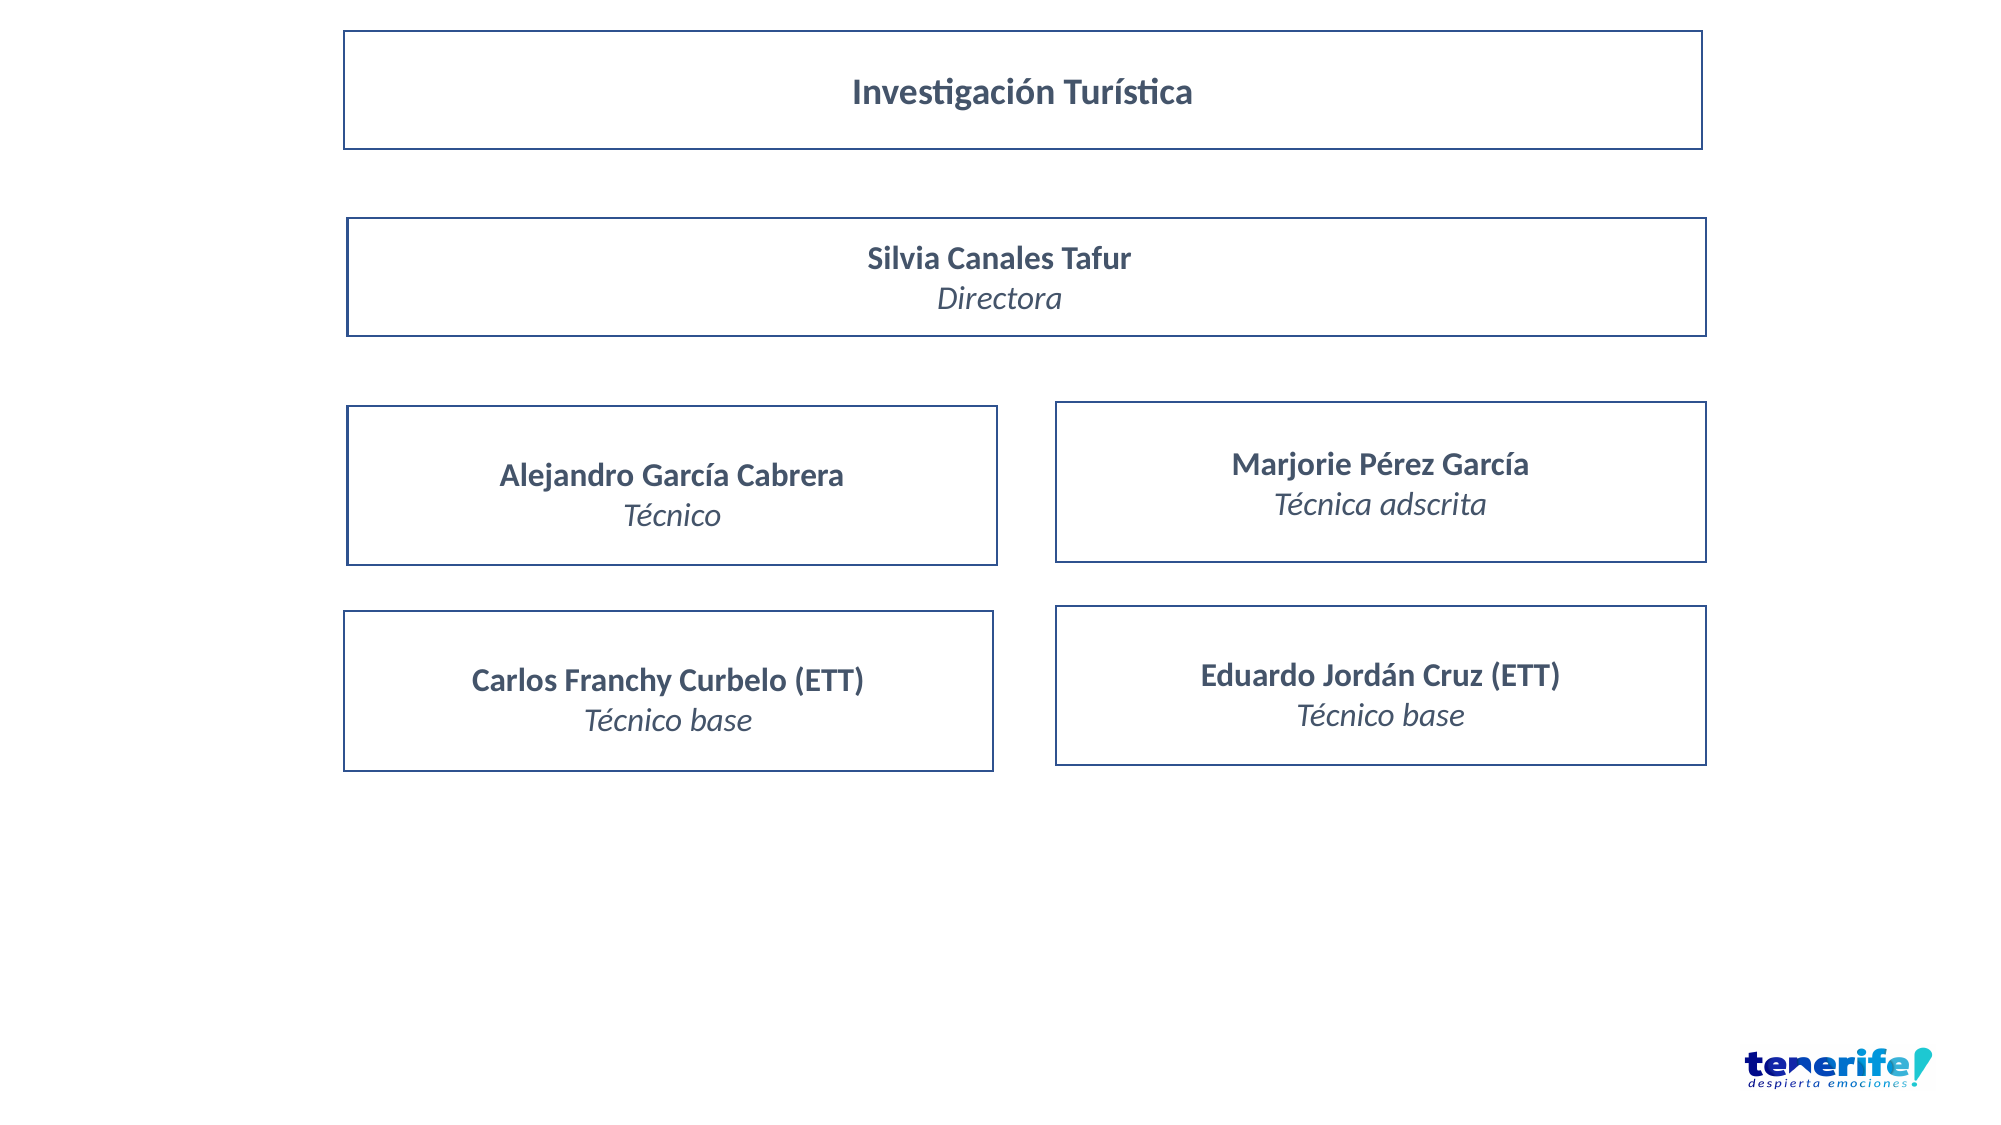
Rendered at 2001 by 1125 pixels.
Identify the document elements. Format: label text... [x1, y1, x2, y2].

text_box Silvia Canales Tafur Directora [663, 229, 1337, 324]
text_box Investigación Turística [344, 31, 1702, 149]
text_box Alejandro García Cabrera Técnico [347, 406, 997, 565]
picture [1740, 1044, 1936, 1091]
text_box Carlos Franchy Curbelo (ETT) Técnico base [344, 611, 993, 771]
text_box Eduardo Jordán Cruz (ETT) Técnico base [1056, 606, 1706, 765]
text_box Marjorie Pérez García Técnica adscrita [1056, 402, 1706, 562]
